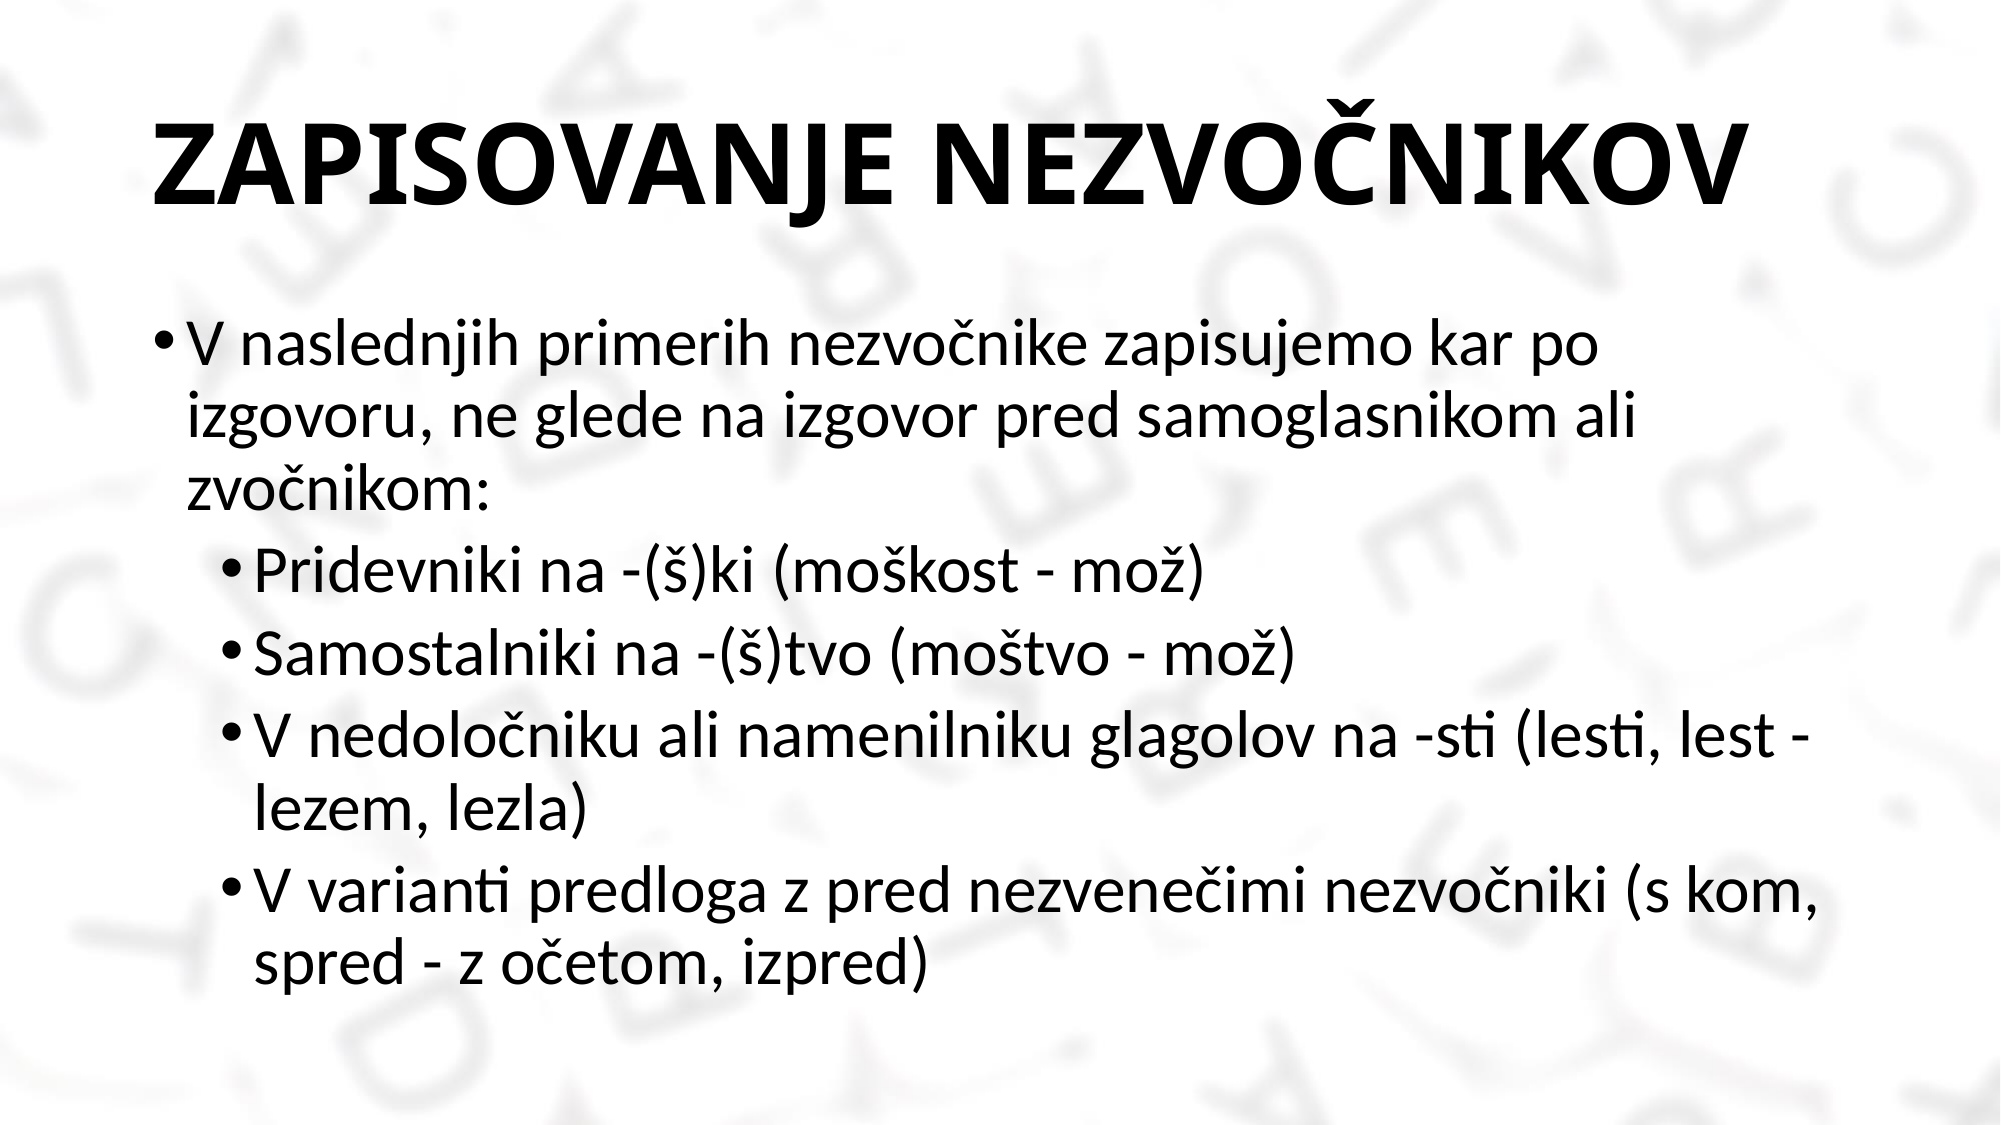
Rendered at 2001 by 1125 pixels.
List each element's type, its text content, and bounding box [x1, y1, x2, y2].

title ZAPISOVANJE NEZVOČNIKOV [137, 59, 1863, 278]
list V naslednjih primerih nezvočnike zapisujemo kar po izgovoru, ne glede na izgovor pred samoglasnikom ali zvočnikom: Pridevniki na -(š)ki (moškost - mož) Samostalniki na -(š)tvo (moštvo - mož) V nedoločniku ali namenilniku glagolov na -sti (lesti, lest - lezem, lezla) V varianti predloga z pred nezvenečimi nezvočniki (s kom, spred - z očetom, izpred) [137, 299, 1863, 1014]
picture [0, 0, 2001, 1125]
